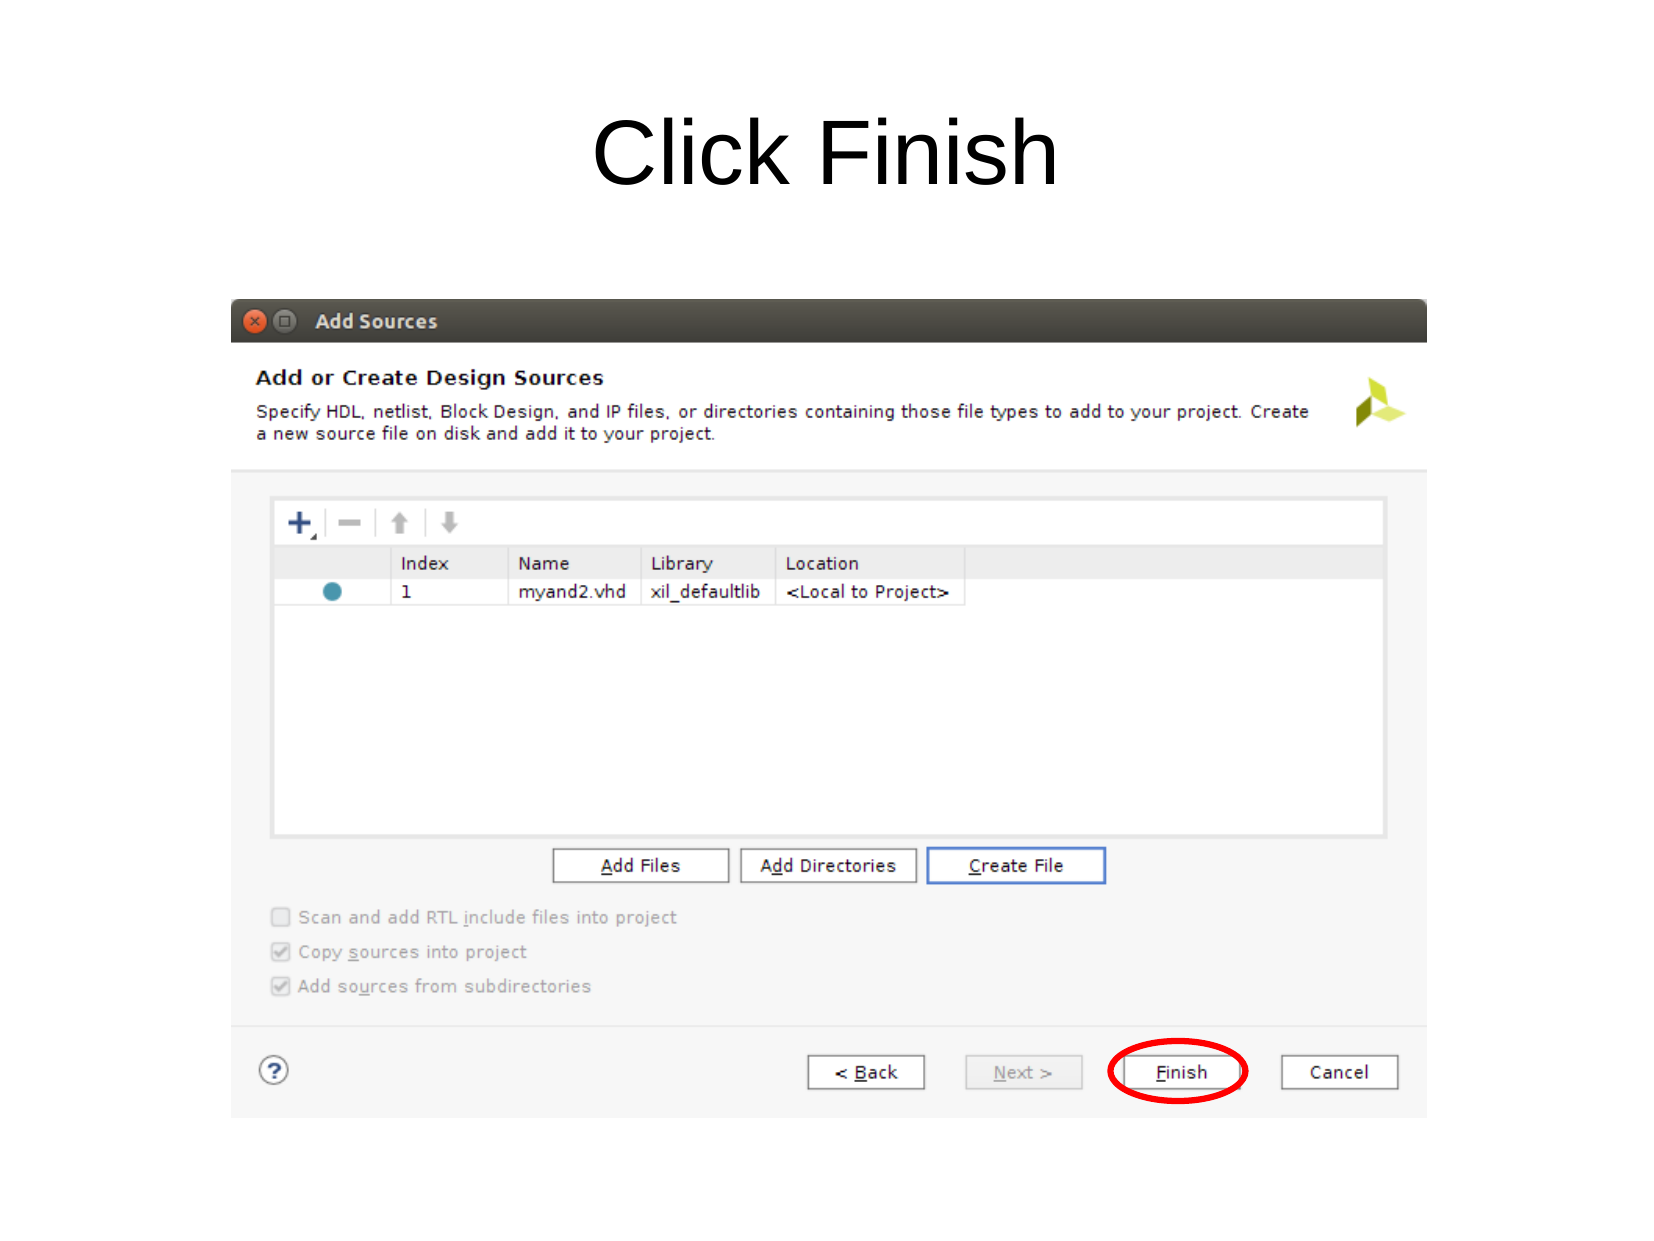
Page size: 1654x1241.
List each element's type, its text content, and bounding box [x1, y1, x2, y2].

title Click Finish [82, 49, 1571, 257]
picture [231, 299, 1427, 1118]
